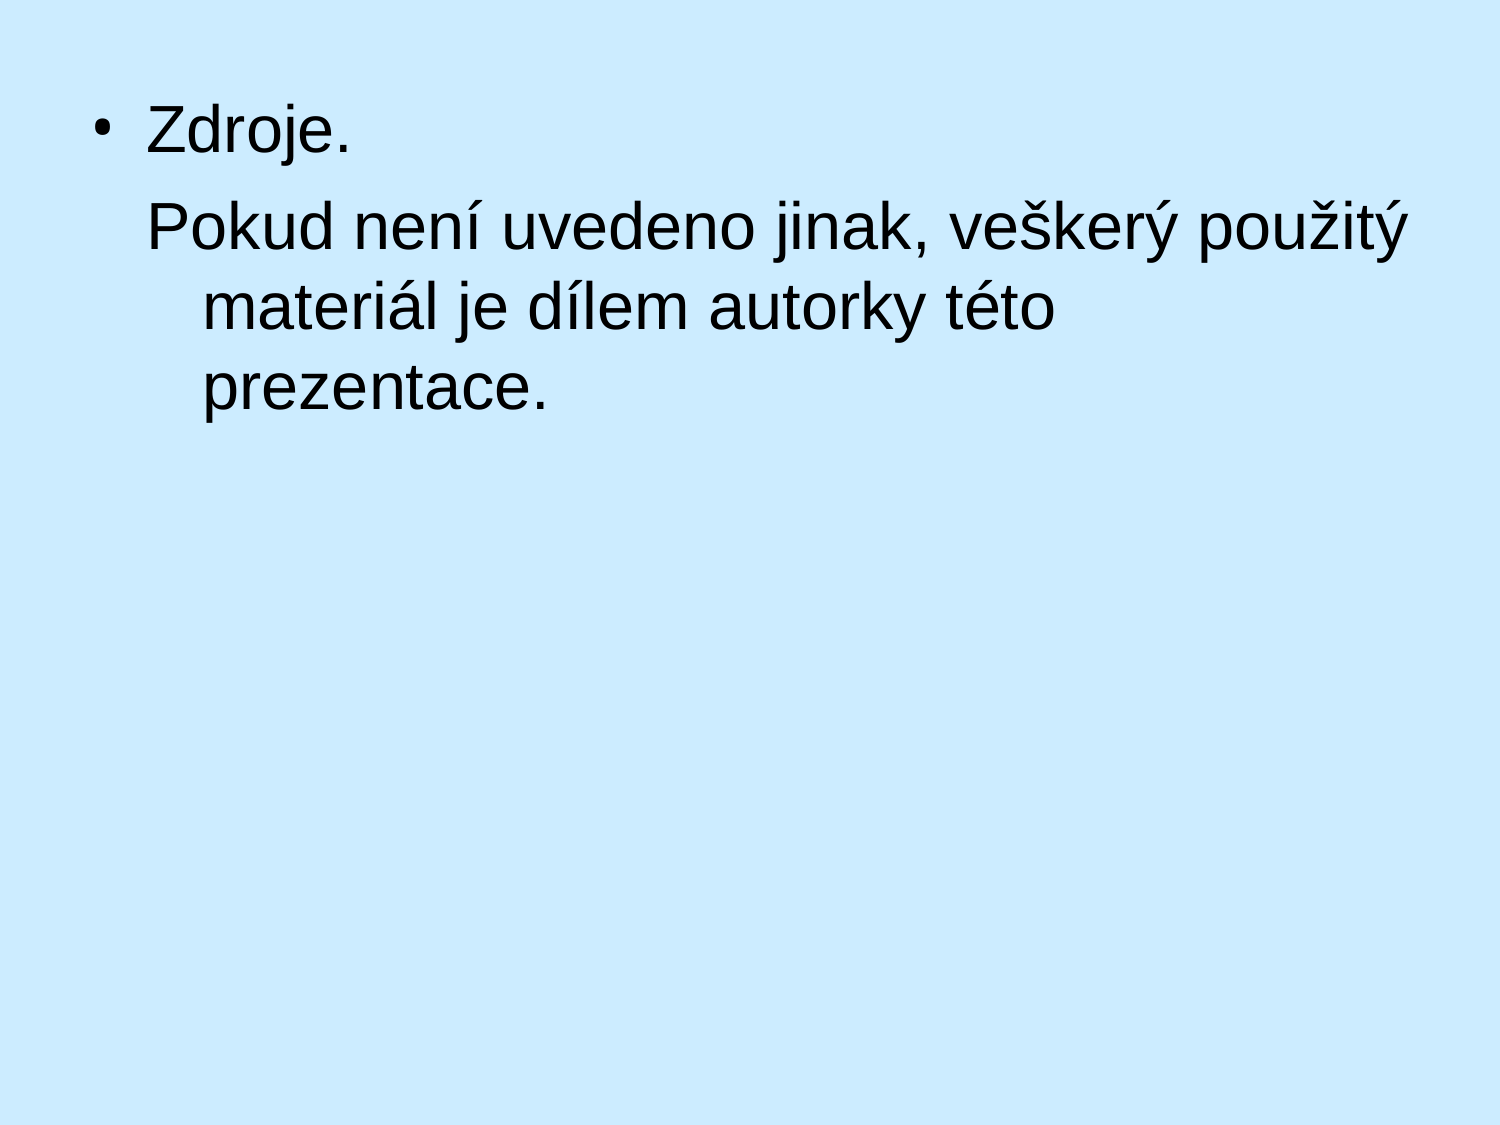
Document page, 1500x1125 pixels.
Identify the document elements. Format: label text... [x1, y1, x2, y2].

list Zdroje. Pokud není uvedeno jinak, veškerý použitý materiál je dílem autorky této prezentace. [75, 78, 1426, 1005]
